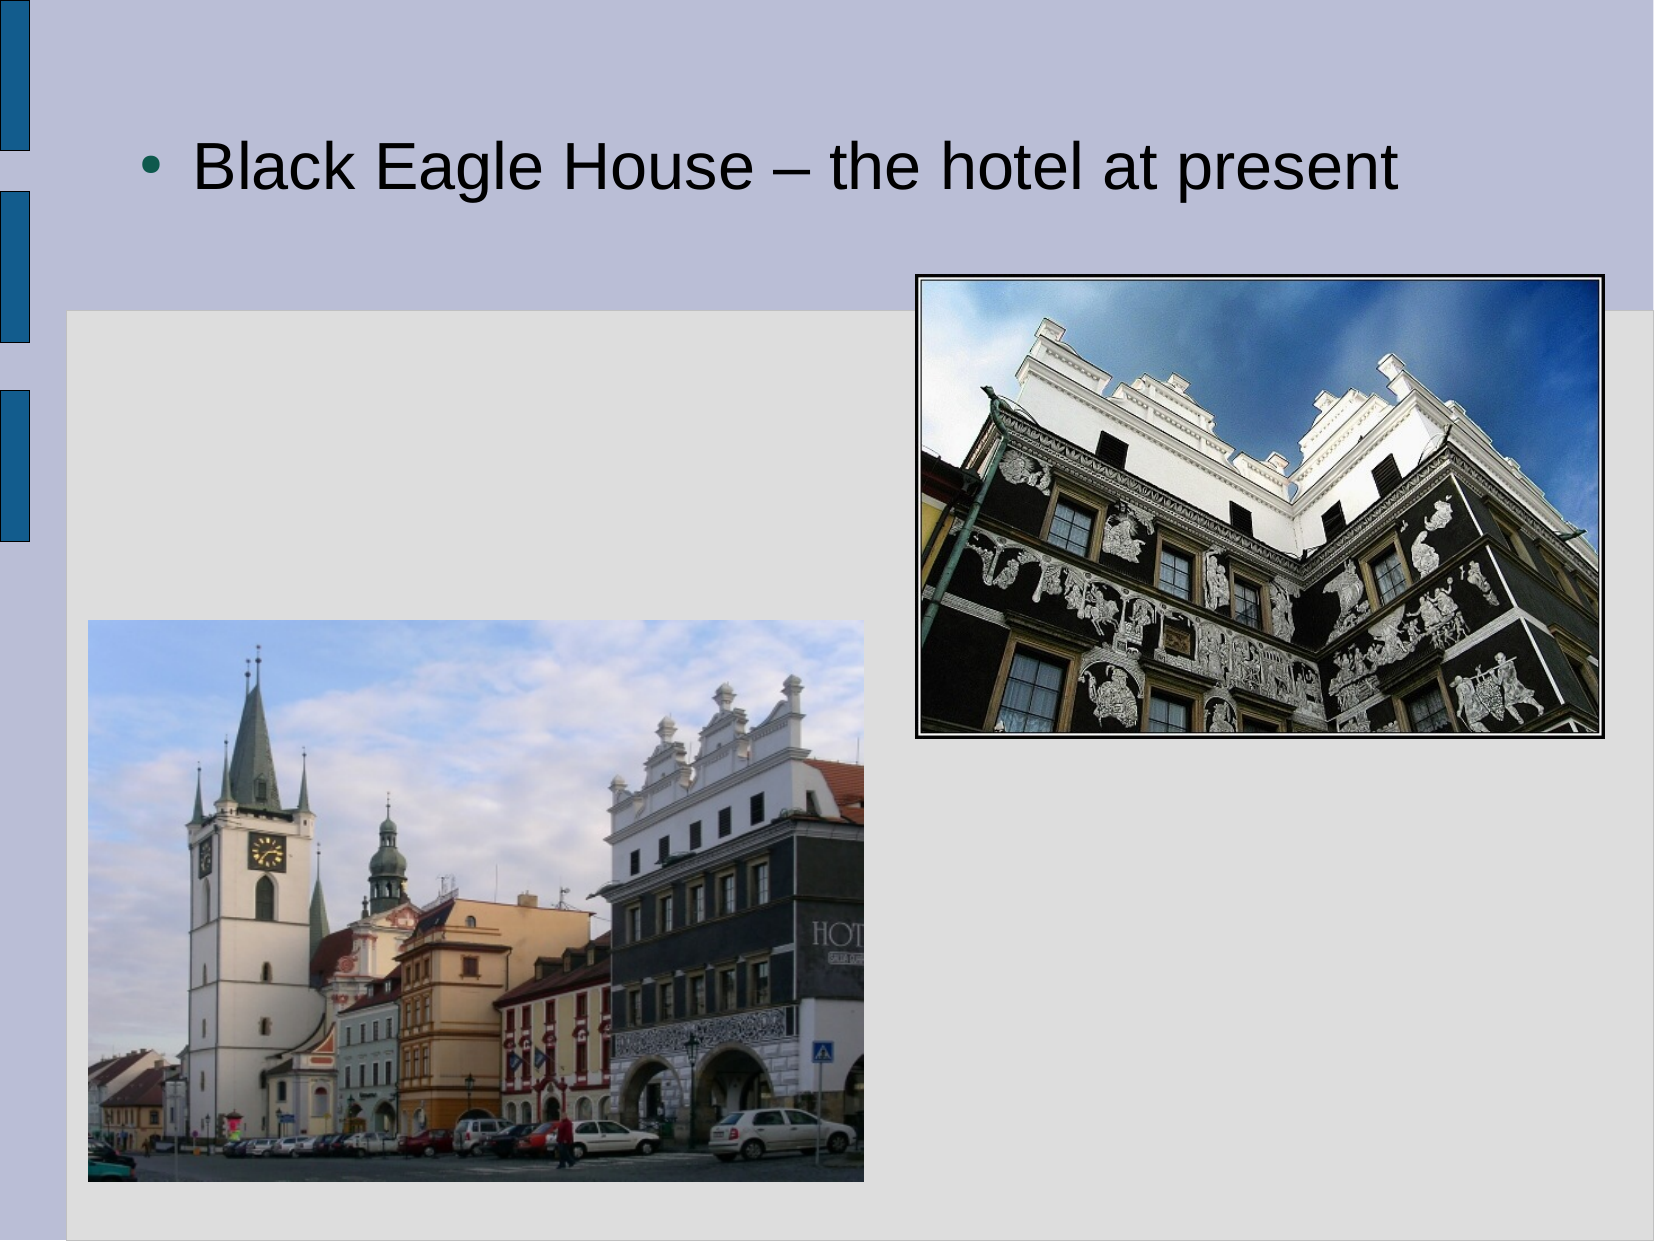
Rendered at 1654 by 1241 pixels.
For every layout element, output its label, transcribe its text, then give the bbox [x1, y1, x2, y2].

list Black Eagle House – the hotel at present [121, 129, 1595, 502]
picture [915, 274, 1605, 739]
picture [88, 620, 864, 1182]
